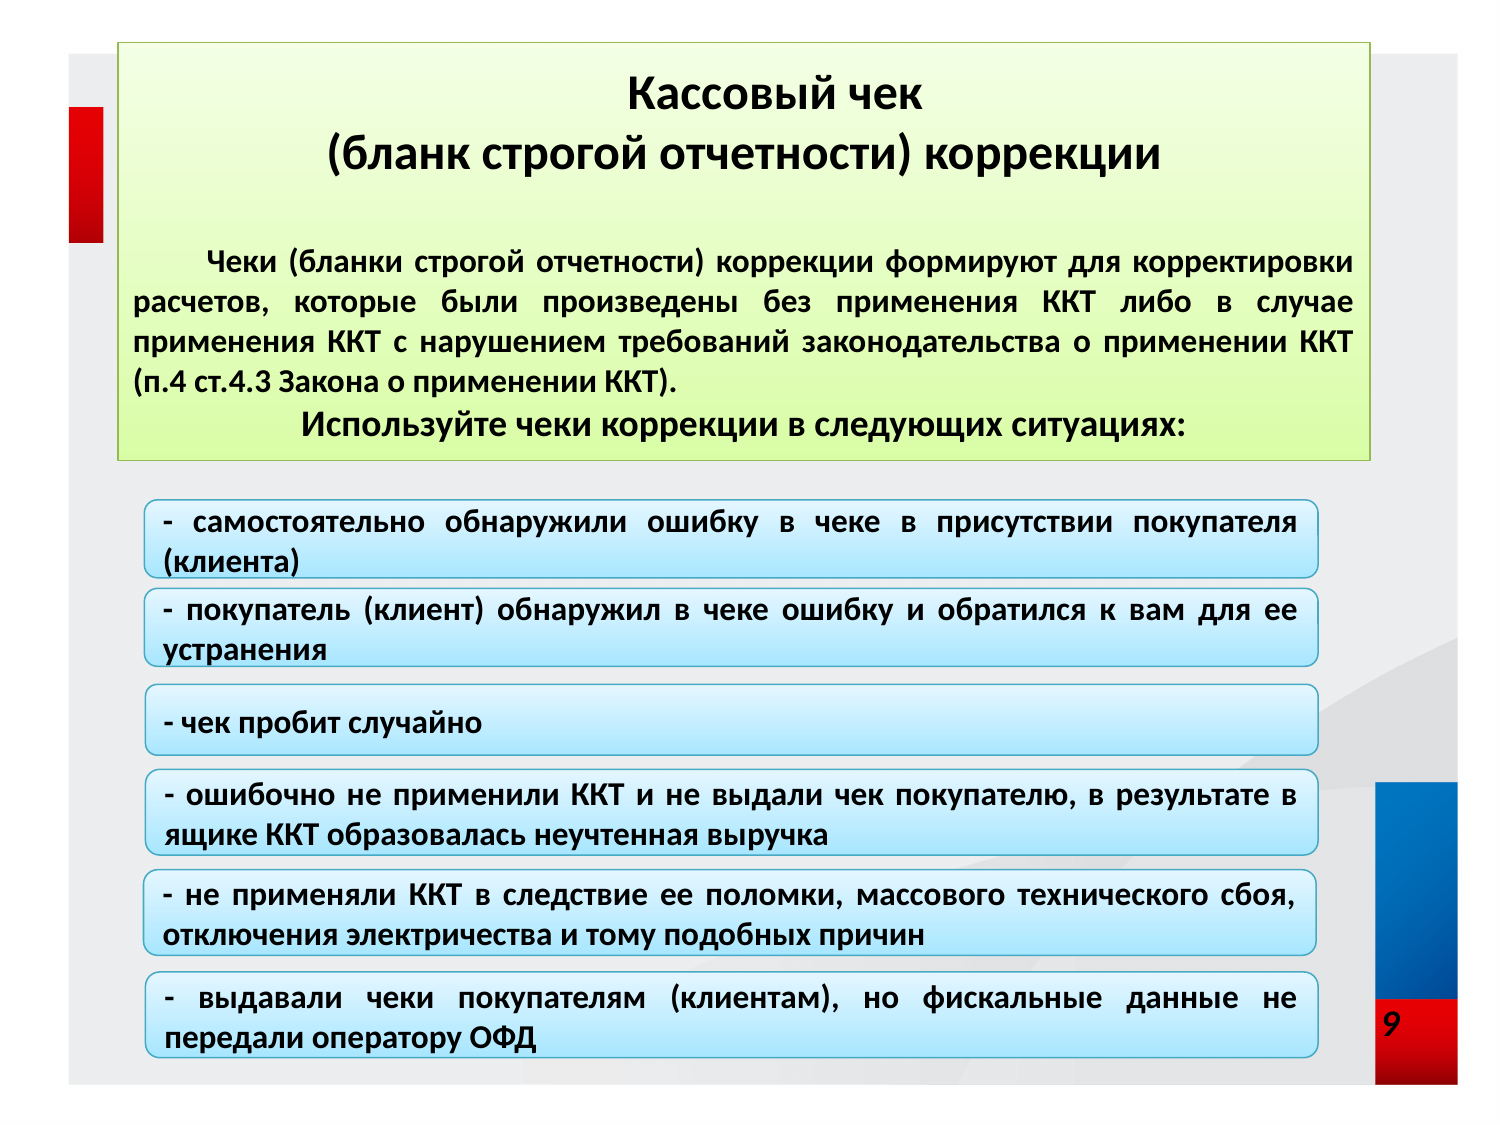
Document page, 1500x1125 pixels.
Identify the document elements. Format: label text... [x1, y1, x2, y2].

text_box Кассовый чек (бланк строгой отчетности) коррекции Чеки (бланки строгой отчетности) коррекции формируют для корректировки расчетов, которые были произведены без применения ККТ либо в случае применения ККТ с нарушением требований законодательства о применении ККТ (п.4 ст.4.3 Закона о применении ККТ). Используйте чеки коррекции в следующих ситуациях: [118, 42, 1371, 461]
text_box - выдавали чеки покупателям (клиентам), но фискальные данные не передали оператору ОФД [145, 971, 1319, 1058]
text_box - самостоятельно обнаружили ошибку в чеке в присутствии покупателя (клиента) [144, 499, 1319, 578]
picture [0, 0, 1500, 1125]
text_box - ошибочно не применили ККТ и не выдали чек покупателю, в результате в ящике ККТ образовалась неучтенная выручка [145, 769, 1319, 856]
text_box - покупатель (клиент) обнаружил в чеке ошибку и обратился к вам для ее устранения [144, 588, 1319, 667]
text_box - чек пробит случайно [145, 684, 1319, 756]
slide_number <номер> [1365, 991, 1468, 1095]
text_box - не применяли ККТ в следствие ее поломки, массового технического сбоя, отключения электричества и тому подобных причин [143, 869, 1317, 956]
